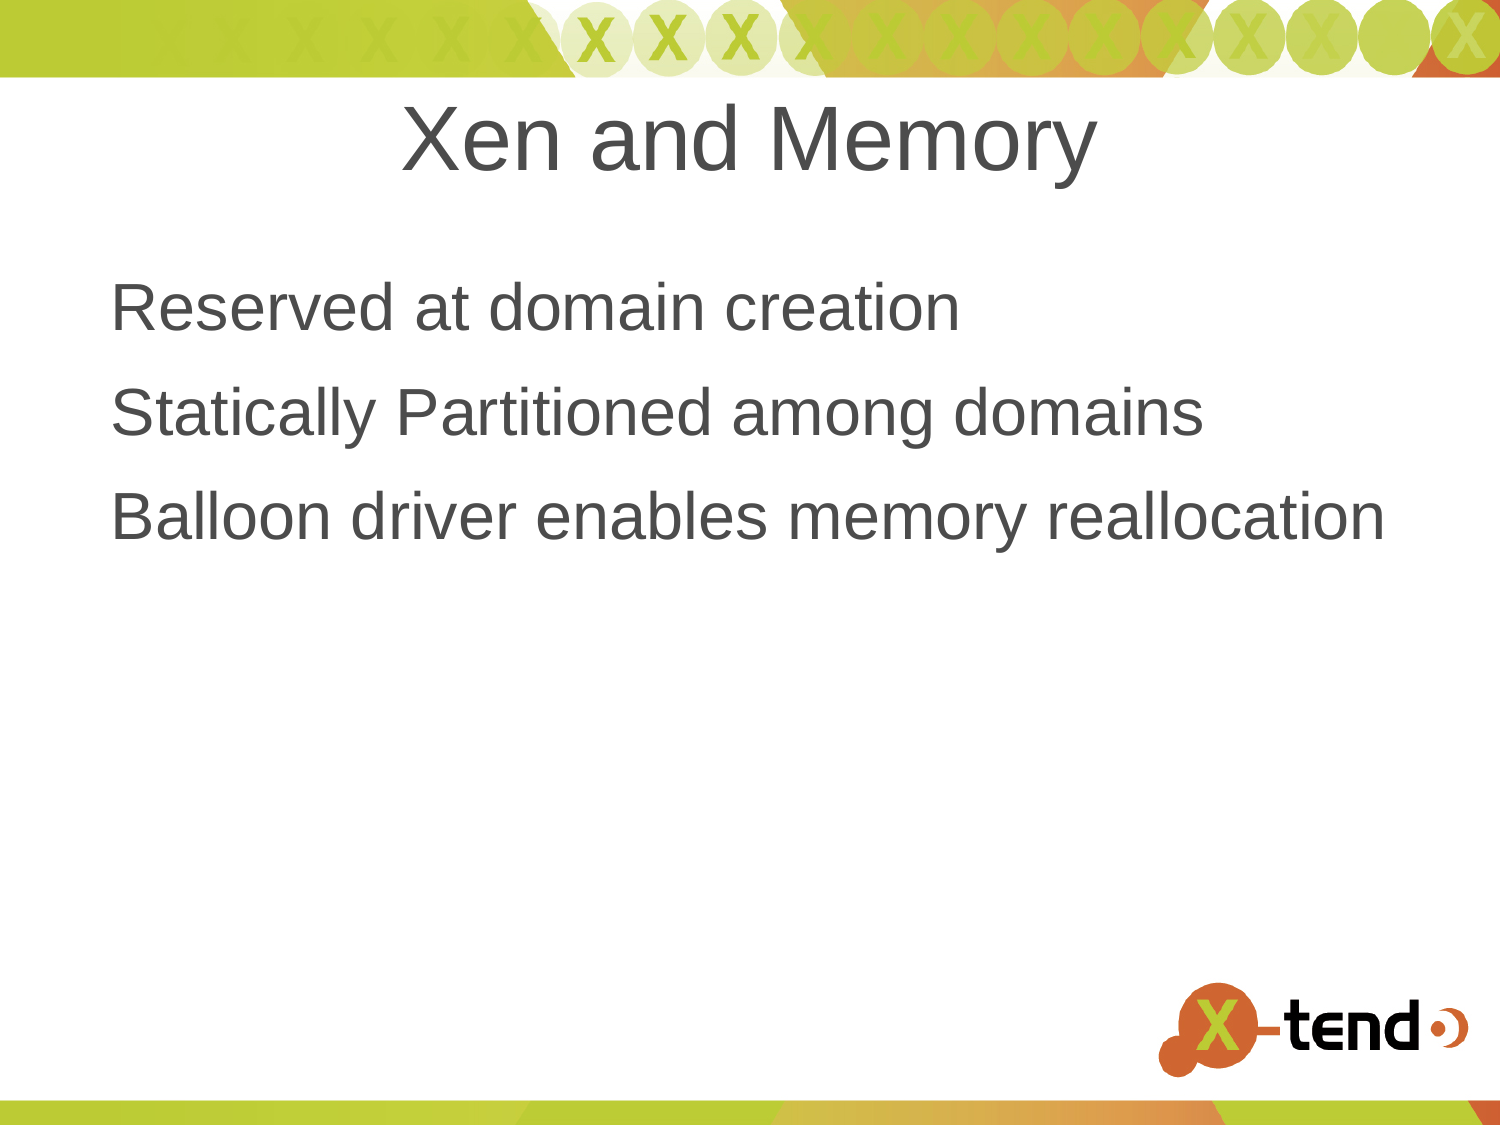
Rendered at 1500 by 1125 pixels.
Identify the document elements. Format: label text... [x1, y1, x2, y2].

title Xen and Memory [75, 45, 1426, 233]
list Reserved at domain creation Statically Partitioned among domains Balloon driver enables memory reallocation [78, 262, 1476, 1113]
picture [0, 0, 1500, 1125]
